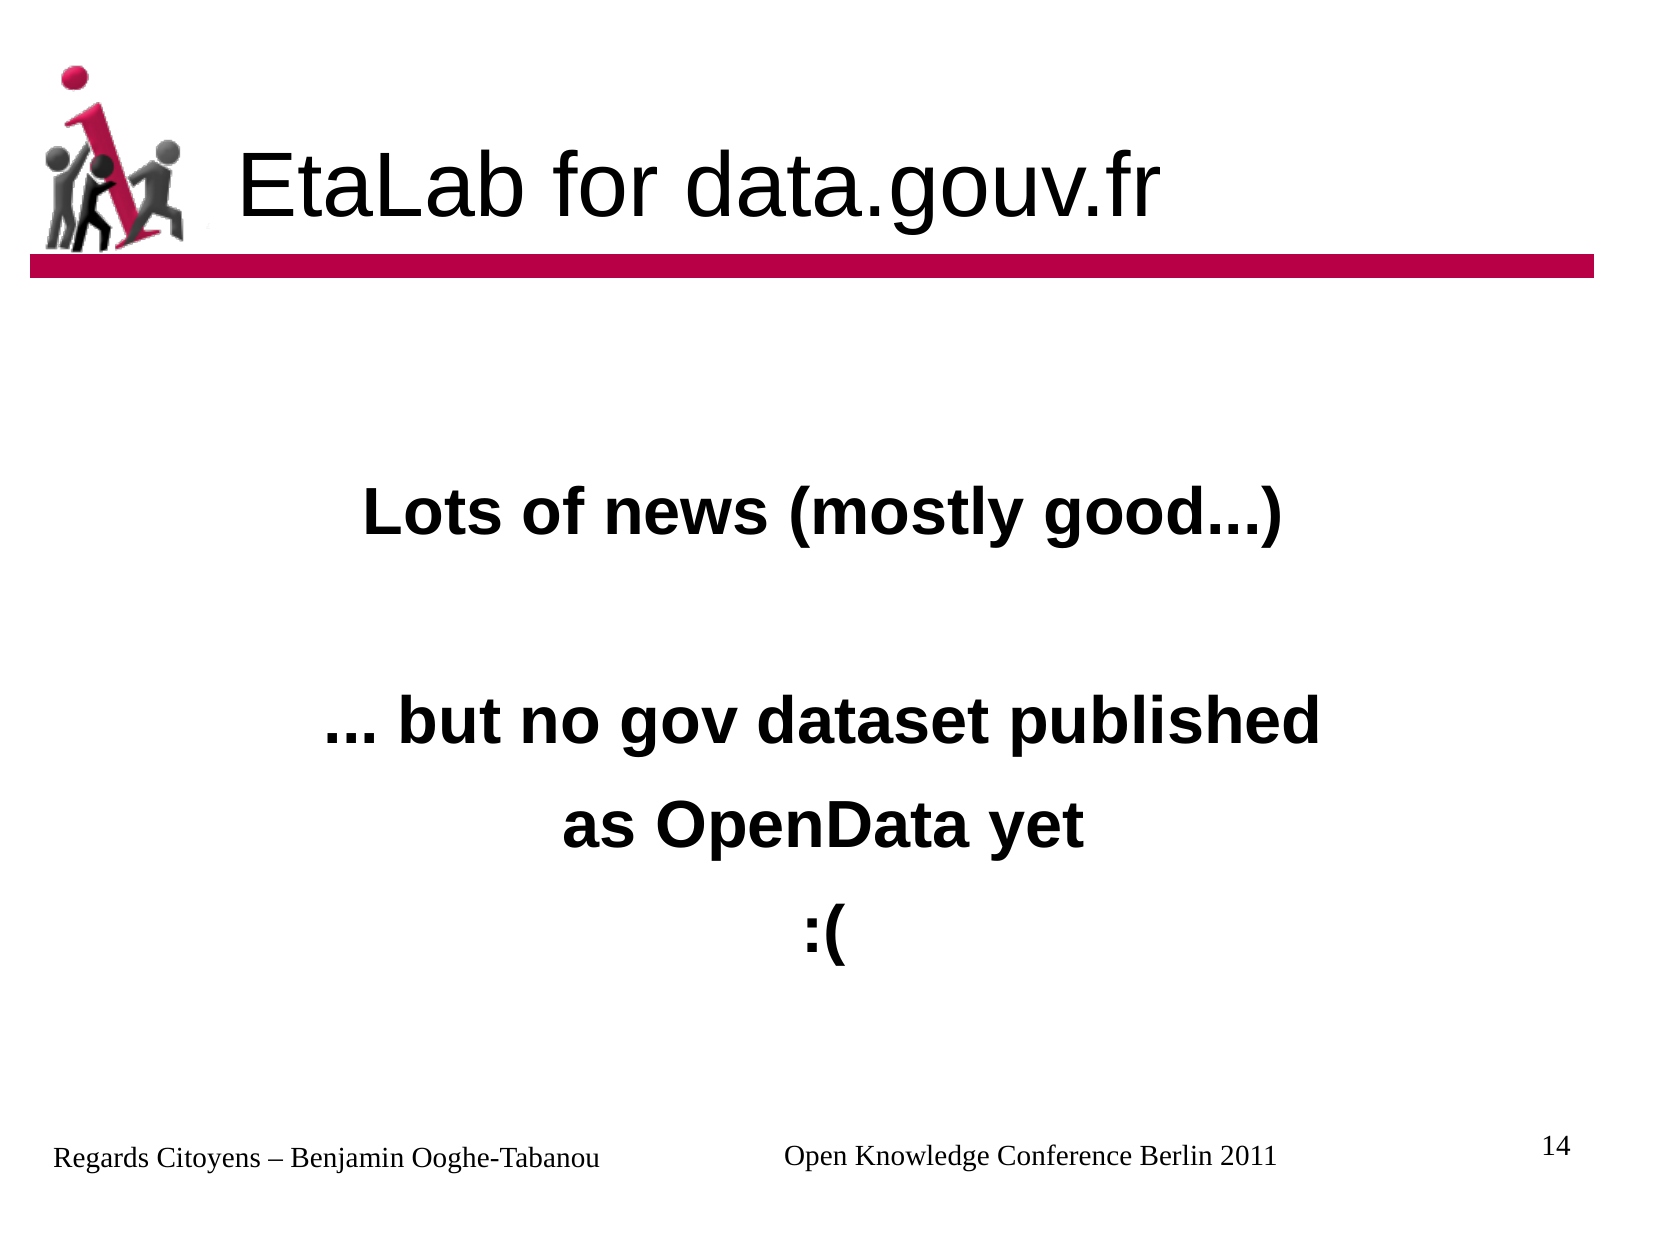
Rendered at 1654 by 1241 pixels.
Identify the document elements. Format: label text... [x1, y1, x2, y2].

title EtaLab for data.gouv.fr [236, 88, 1654, 281]
picture [29, 60, 210, 254]
list Lots of news (mostly good...) ... but no gov dataset published as OpenData yet :( [0, 265, 1601, 1085]
